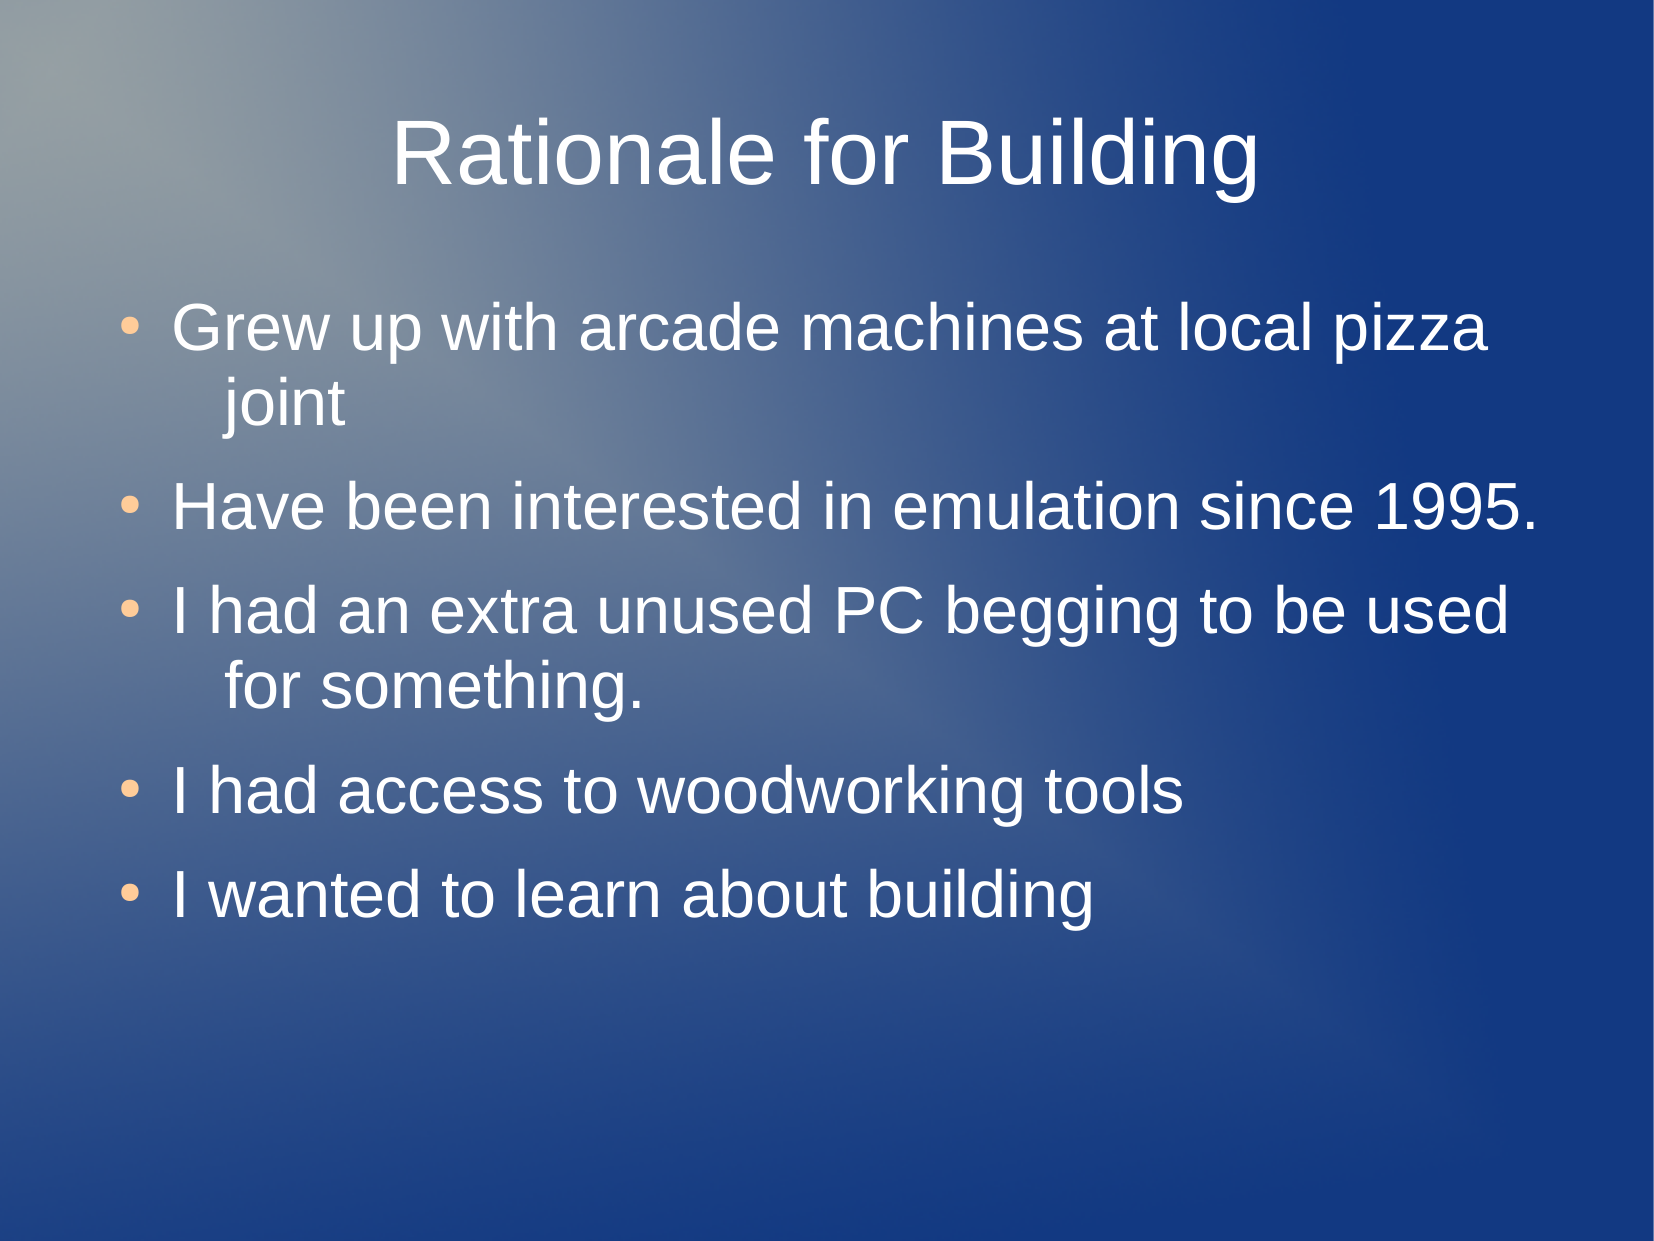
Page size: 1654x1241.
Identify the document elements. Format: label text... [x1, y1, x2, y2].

title Rationale for Building [82, 49, 1571, 257]
picture [0, 0, 1654, 1241]
list Grew up with arcade machines at local pizza joint Have been interested in emulation since 1995. I had an extra unused PC begging to be used for something. I had access to woodworking tools I wanted to learn about building [82, 290, 1571, 1109]
